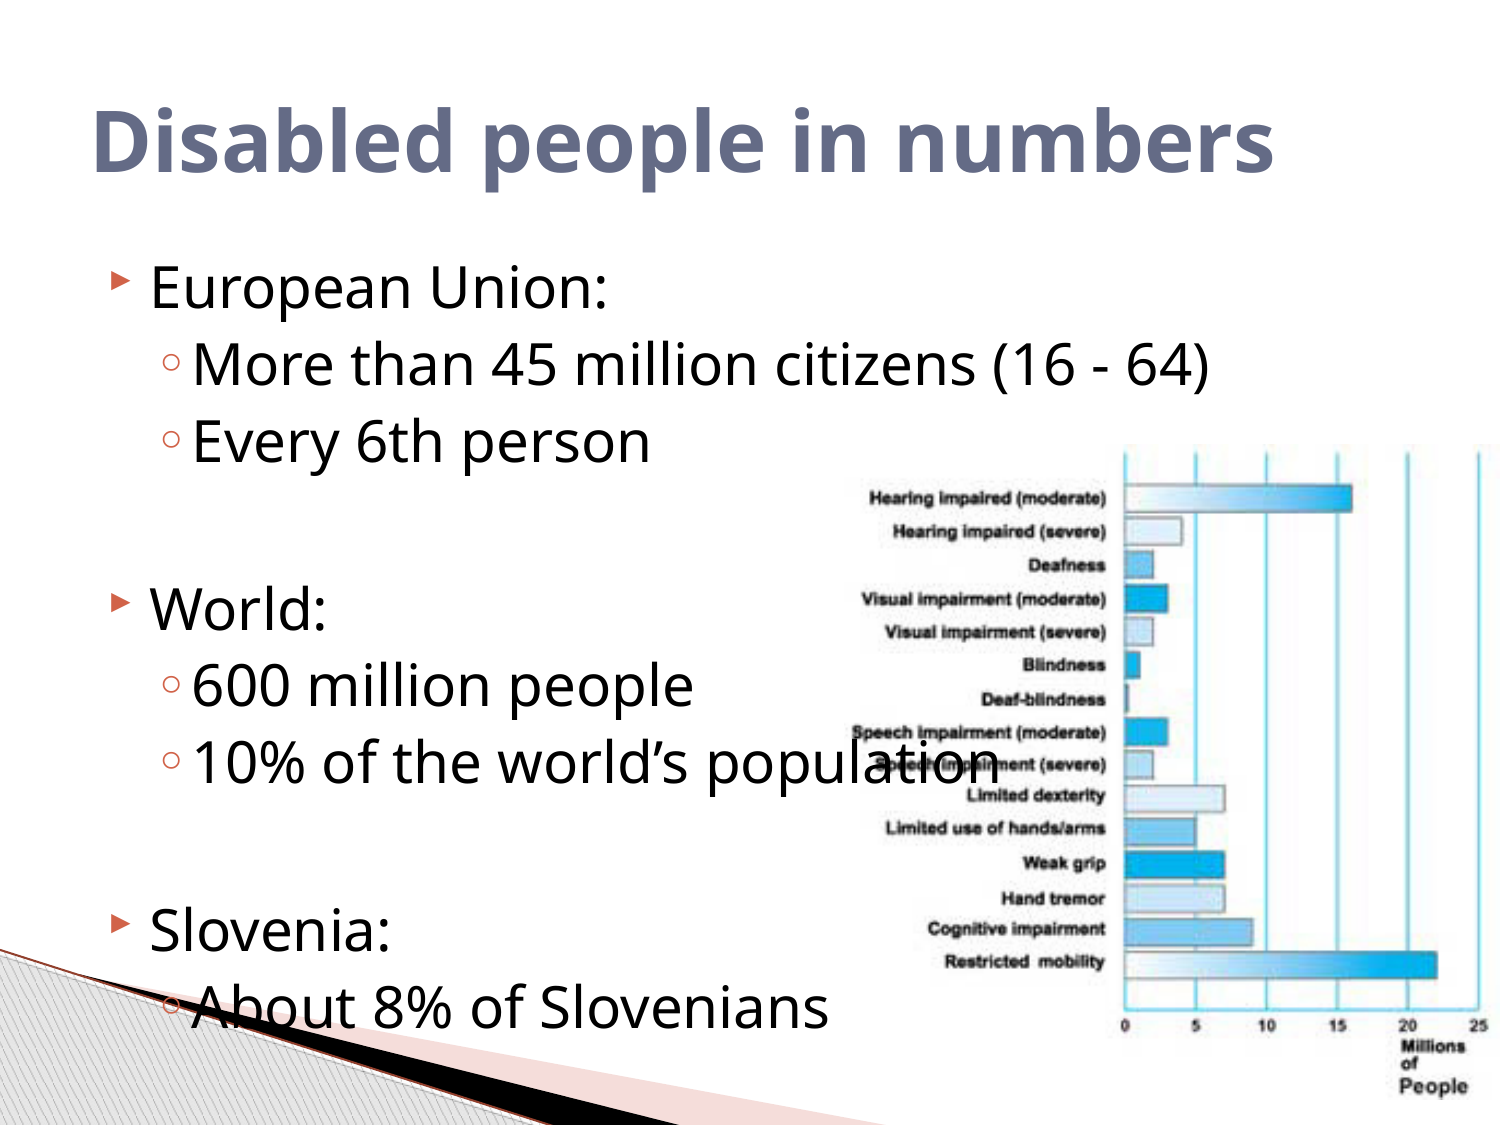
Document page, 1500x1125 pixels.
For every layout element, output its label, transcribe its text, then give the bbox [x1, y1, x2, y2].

list European Union: More than 45 million citizens (16 - 64) Every 6th person World: 600 million people 10% of the world’s population Slovenia: About 8% of Slovenians [75, 242, 1425, 986]
picture [844, 444, 1500, 1100]
title Disabled people in numbers [75, 45, 1425, 233]
